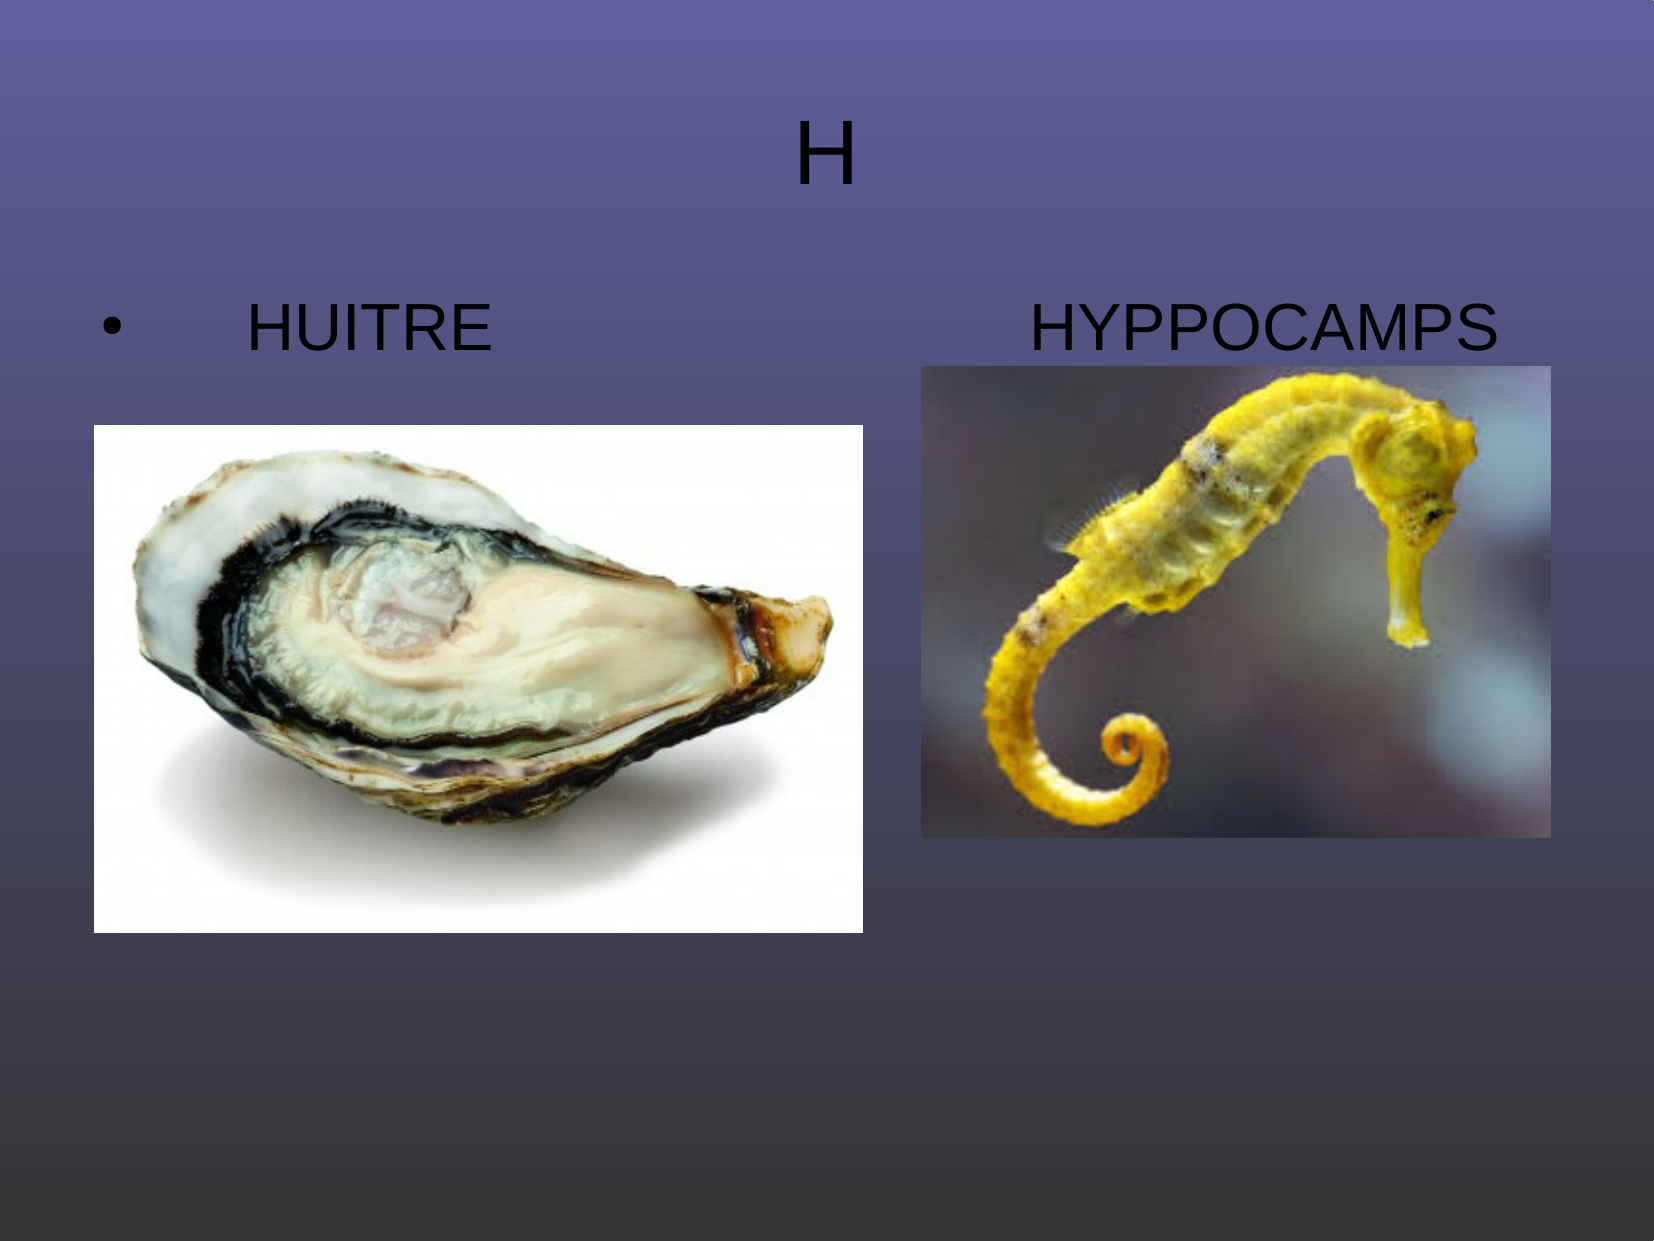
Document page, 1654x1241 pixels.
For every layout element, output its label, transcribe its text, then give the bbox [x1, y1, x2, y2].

picture [921, 366, 1551, 838]
list HUITRE HYPPOCAMPS [82, 290, 1571, 1010]
title H [82, 49, 1571, 257]
picture [94, 425, 863, 933]
